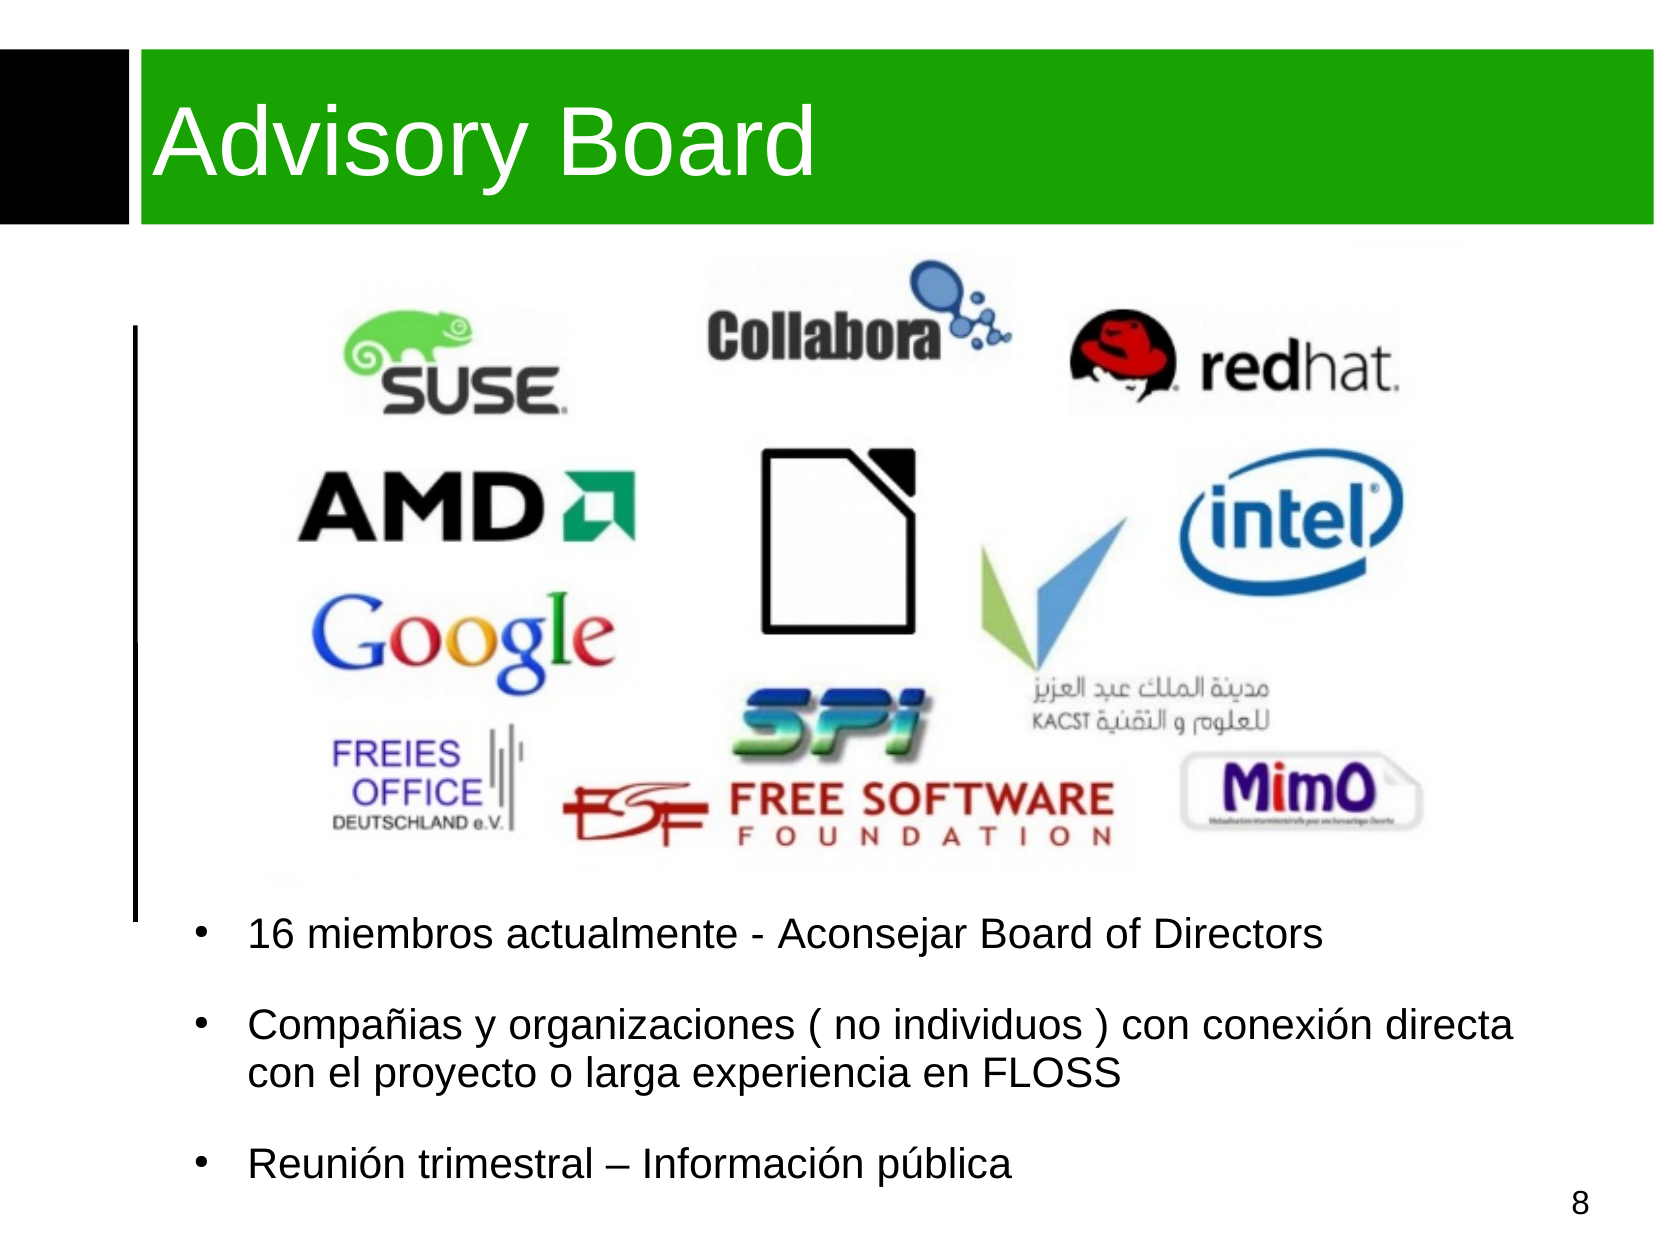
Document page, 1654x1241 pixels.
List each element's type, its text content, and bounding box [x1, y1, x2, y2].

picture [237, 236, 1471, 886]
title Advisory Board [152, 72, 1654, 211]
list 16 miembros actualmente - Aconsejar Board of Directors Compañias y organizaciones ( no individuos ) con conexión directa con el proyecto o larga experiencia en FLOSS Reunión trimestral – Información pública [176, 909, 1560, 1241]
